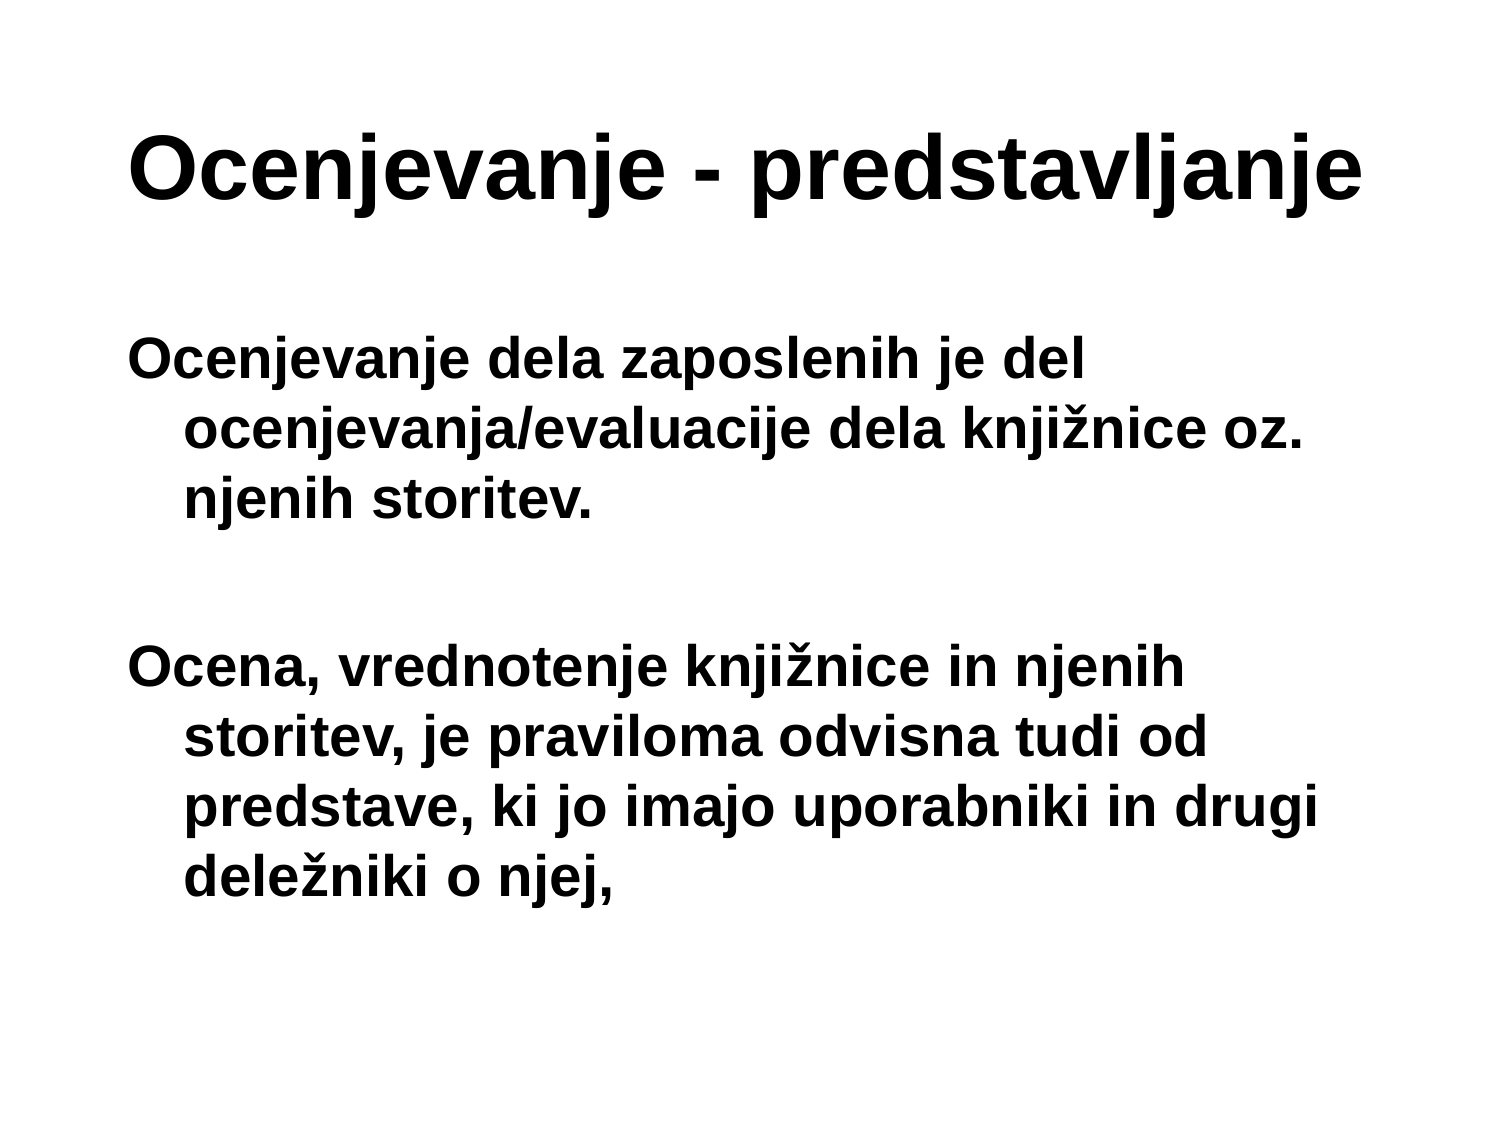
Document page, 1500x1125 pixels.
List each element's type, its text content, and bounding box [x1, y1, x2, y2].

list Ocenjevanje dela zaposlenih je del ocenjevanja/evaluacije dela knjižnice oz. njenih storitev. Ocena, vrednotenje knjižnice in njenih storitev, je praviloma odvisna tudi od predstave, ki jo imajo uporabniki in drugi deležniki o njej, [112, 312, 1388, 1002]
title Ocenjevanje - predstavljanje [112, 37, 1388, 225]
